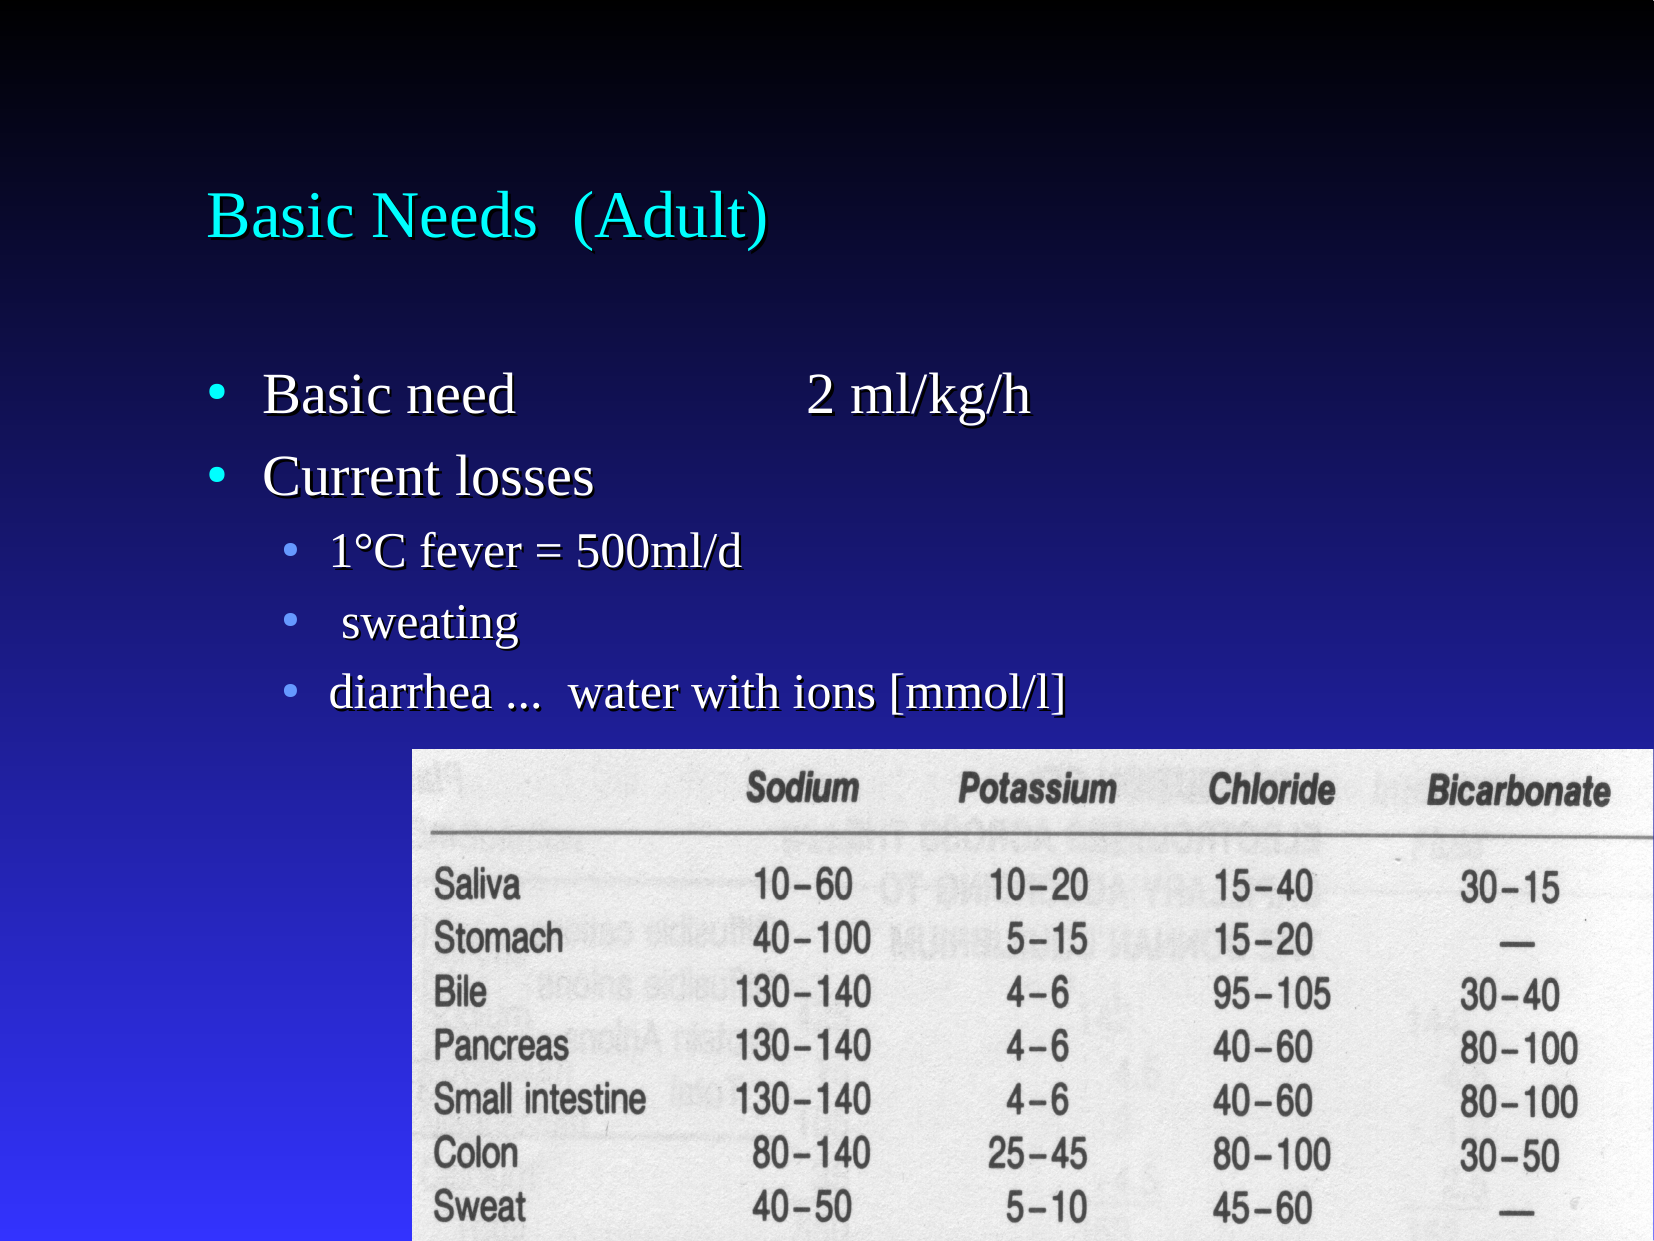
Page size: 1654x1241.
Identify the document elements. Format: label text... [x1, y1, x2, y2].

title Basic Needs (Adult) [206, 110, 1613, 317]
picture [412, 749, 1654, 1241]
list Basic need 2 ml/kg/h Current losses 1°C fever = 500ml/d sweating diarrhea ... water with ions [mmol/l] [206, 358, 1613, 1103]
